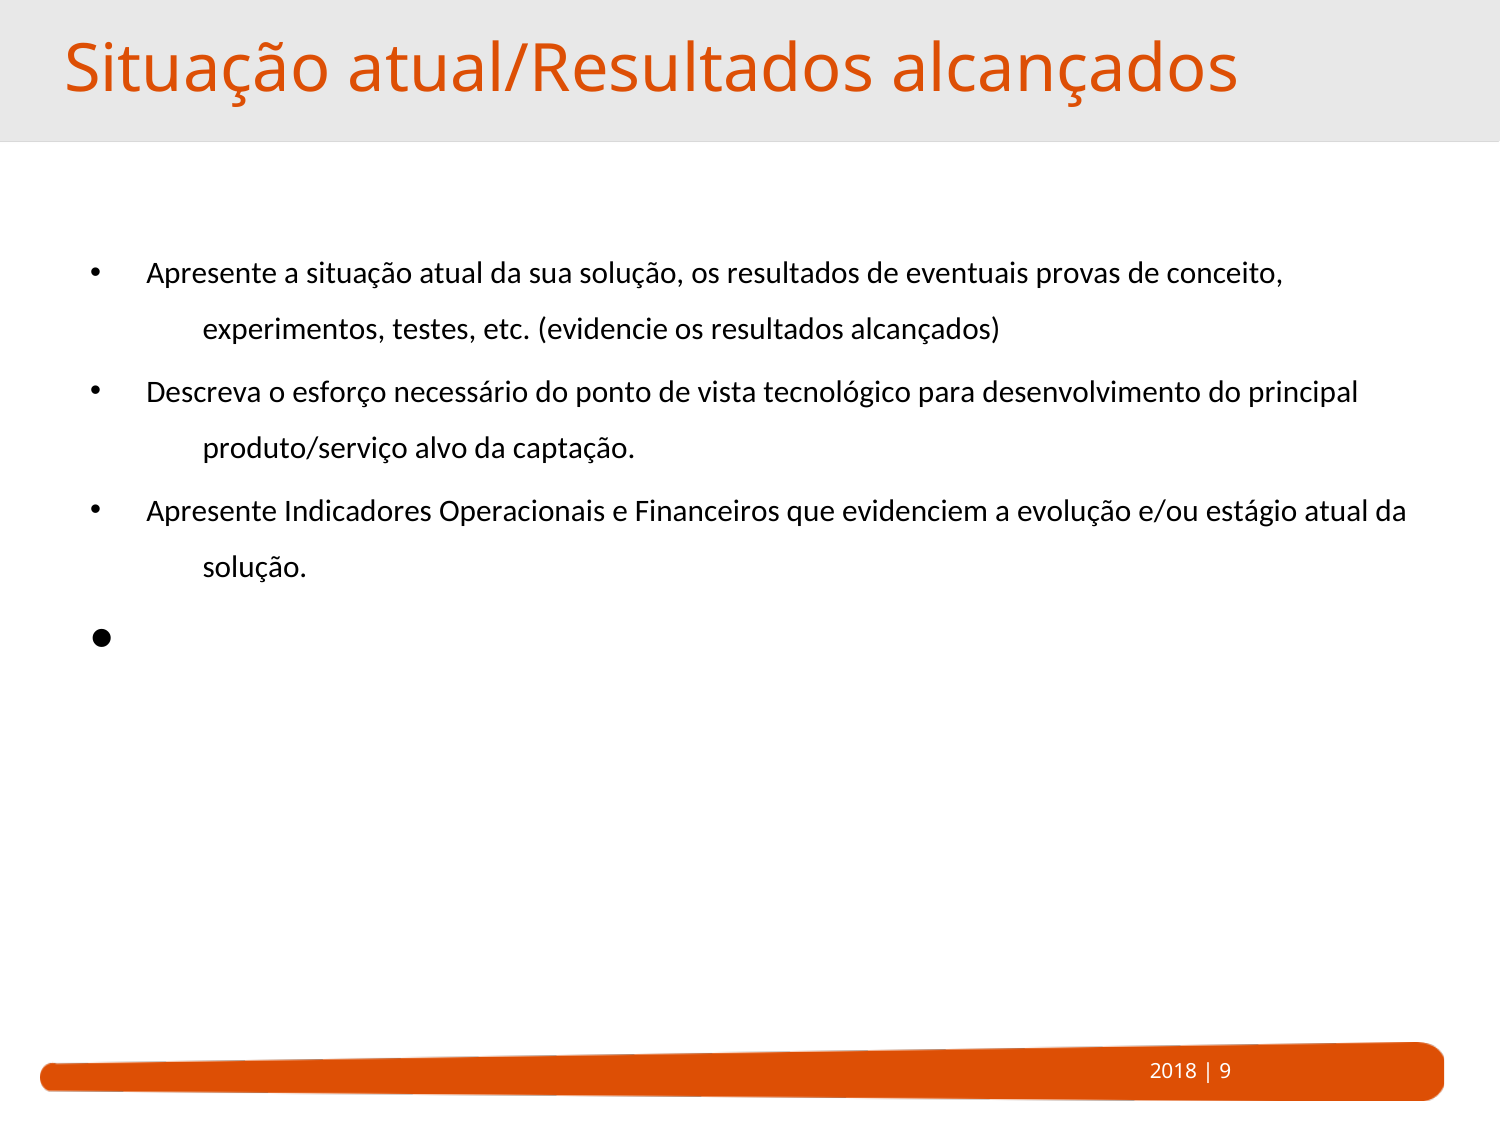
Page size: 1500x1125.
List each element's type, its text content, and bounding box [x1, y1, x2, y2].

text_box Apresente a situação atual da sua solução, os resultados de eventuais provas de conceito, experimentos, testes, etc. (evidencie os resultados alcançados) Descreva o esforço necessário do ponto de vista tecnológico para desenvolvimento do principal produto/serviço alvo da captação. Apresente Indicadores Operacionais e Financeiros que evidenciem a evolução e/ou estágio atual da solução. [75, 226, 1426, 1059]
text_box Situação atual/Resultados alcançados [64, 0, 1446, 145]
